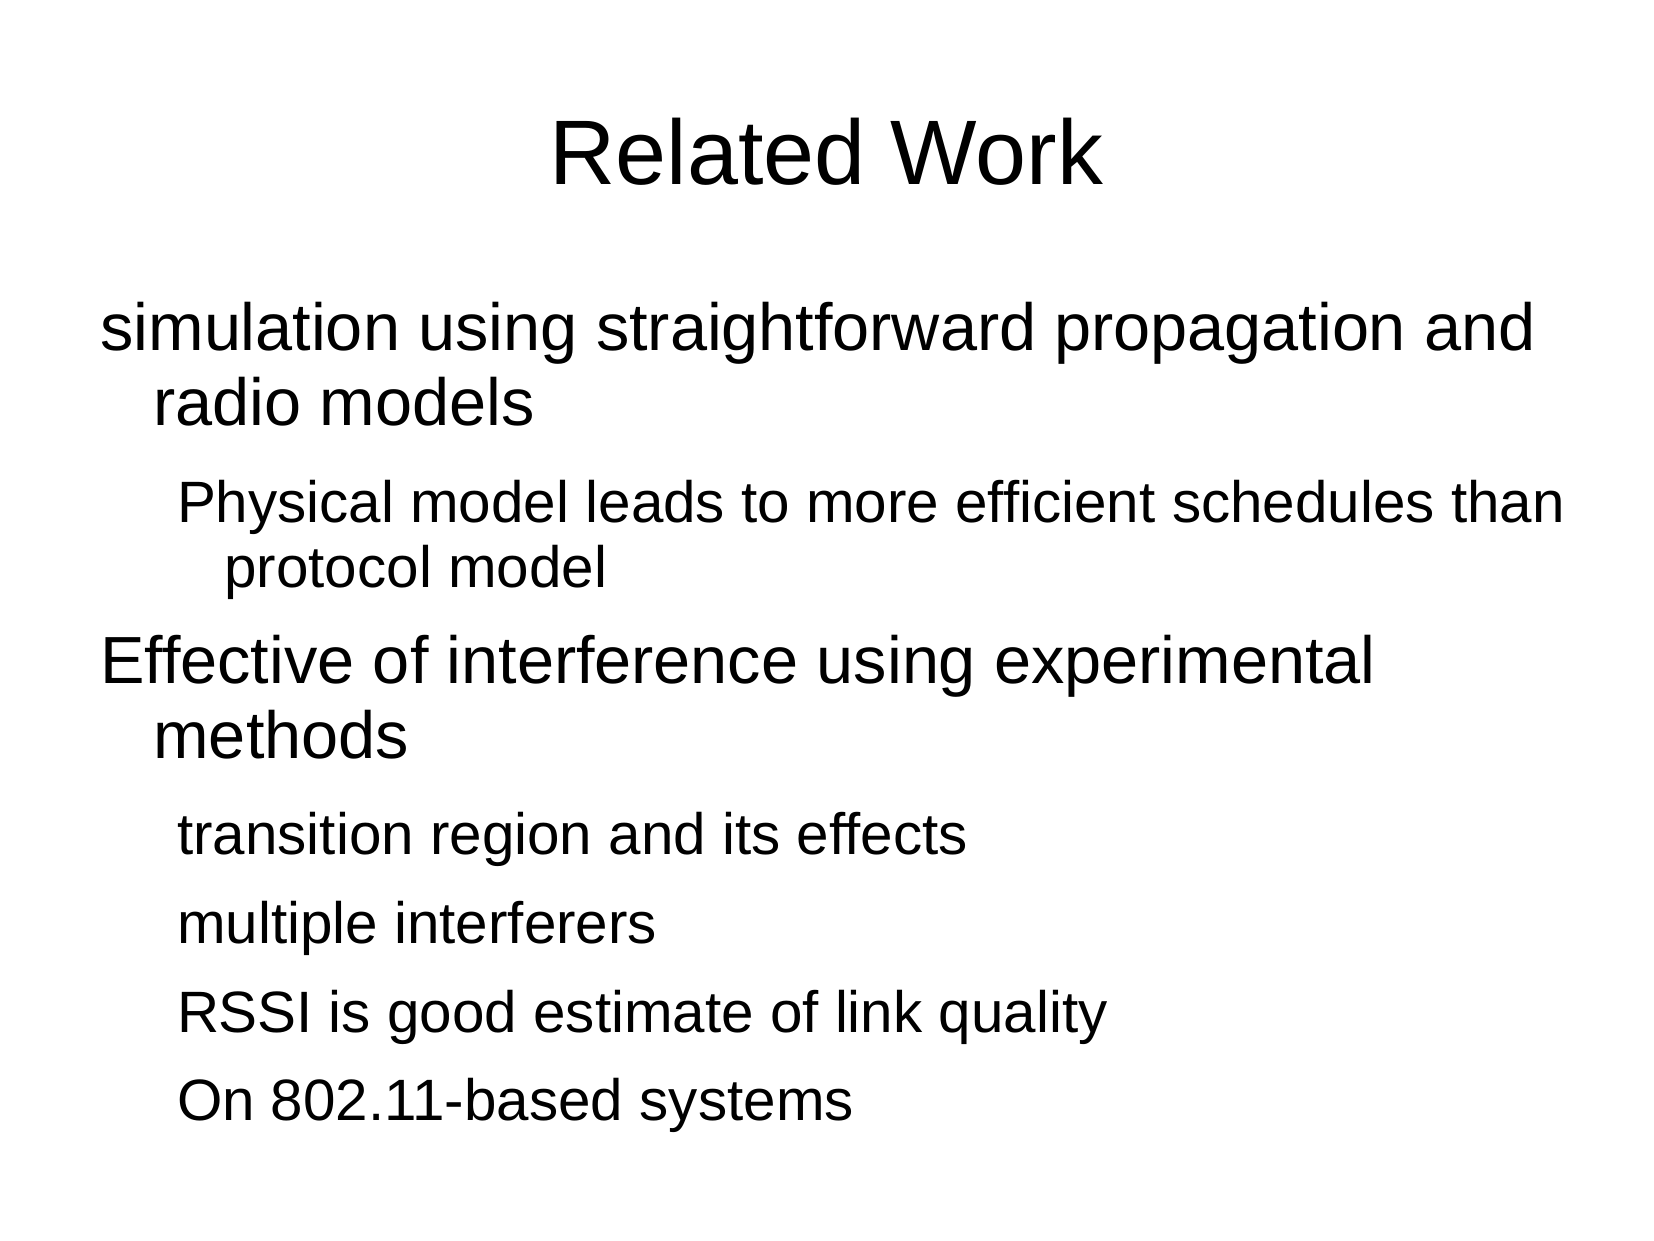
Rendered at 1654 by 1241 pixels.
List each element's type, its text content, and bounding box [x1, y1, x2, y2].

title Related Work [82, 49, 1571, 257]
list simulation using straightforward propagation and radio models Physical model leads to more efficient schedules than protocol model Effective of interference using experimental methods transition region and its effects multiple interferers RSSI is good estimate of link quality On 802.11-based systems [82, 290, 1571, 1132]
